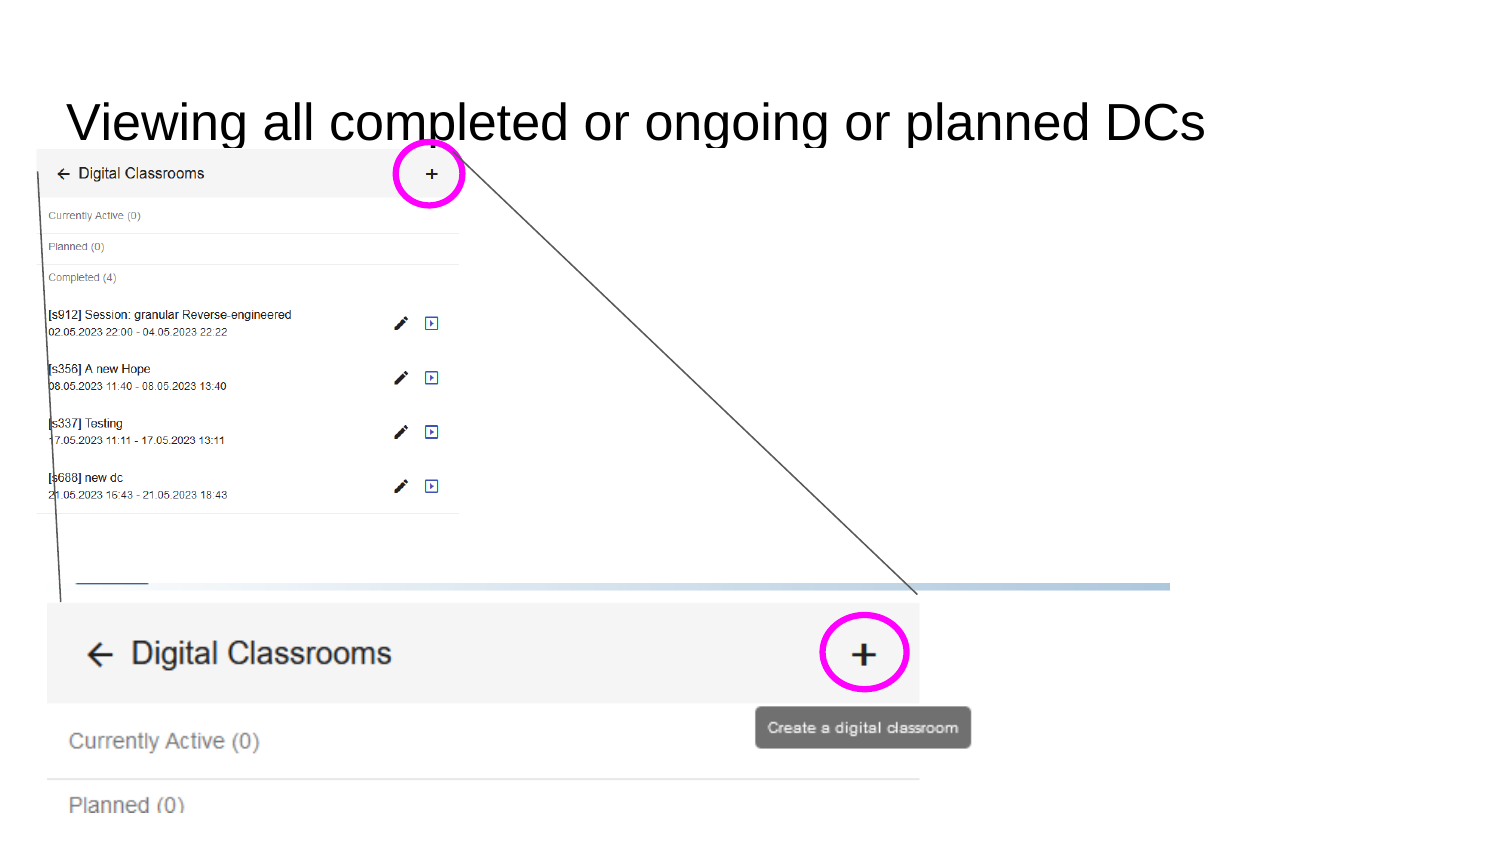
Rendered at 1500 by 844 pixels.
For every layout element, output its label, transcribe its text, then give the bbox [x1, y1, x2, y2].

picture [399, 148, 459, 202]
title Viewing all completed or ongoing or planned DCs [51, 72, 1449, 148]
picture [33, 148, 1449, 813]
